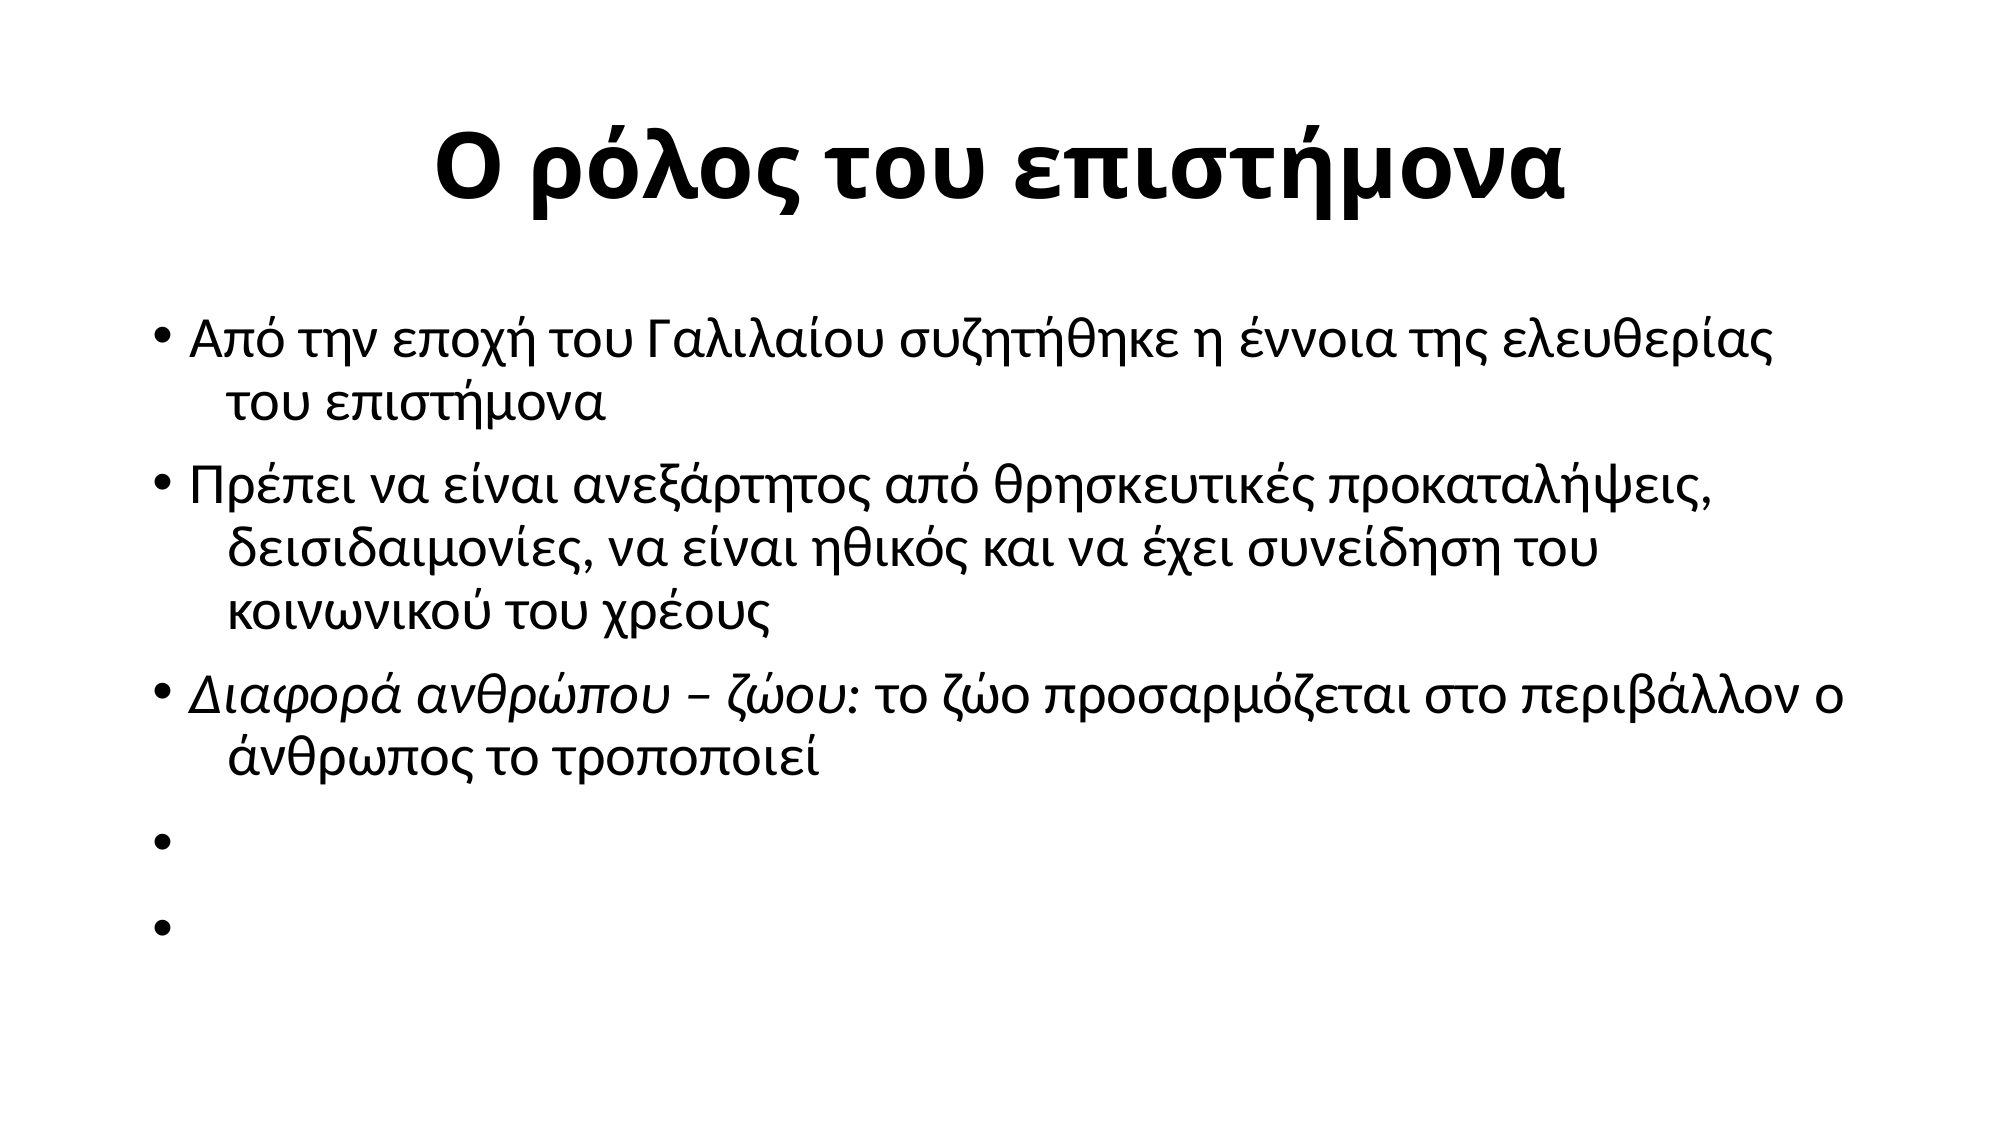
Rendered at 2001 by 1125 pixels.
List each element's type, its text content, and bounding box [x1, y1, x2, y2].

list Από την εποχή του Γαλιλαίου συζητήθηκε η έννοια της ελευθερίας του επιστήμονα Πρέπει να είναι ανεξάρτητος από θρησκευτικές προκαταλήψεις, δεισιδαιμονίες, να είναι ηθικός και να έχει συνείδηση του κοινωνικού του χρέους Διαφορά ανθρώπου – ζώου: το ζώο προσαρμόζεται στο περιβάλλον ο άνθρωπος το τροποποιεί [137, 299, 1863, 1014]
title Ο ρόλος του επιστήμονα [137, 59, 1863, 278]
